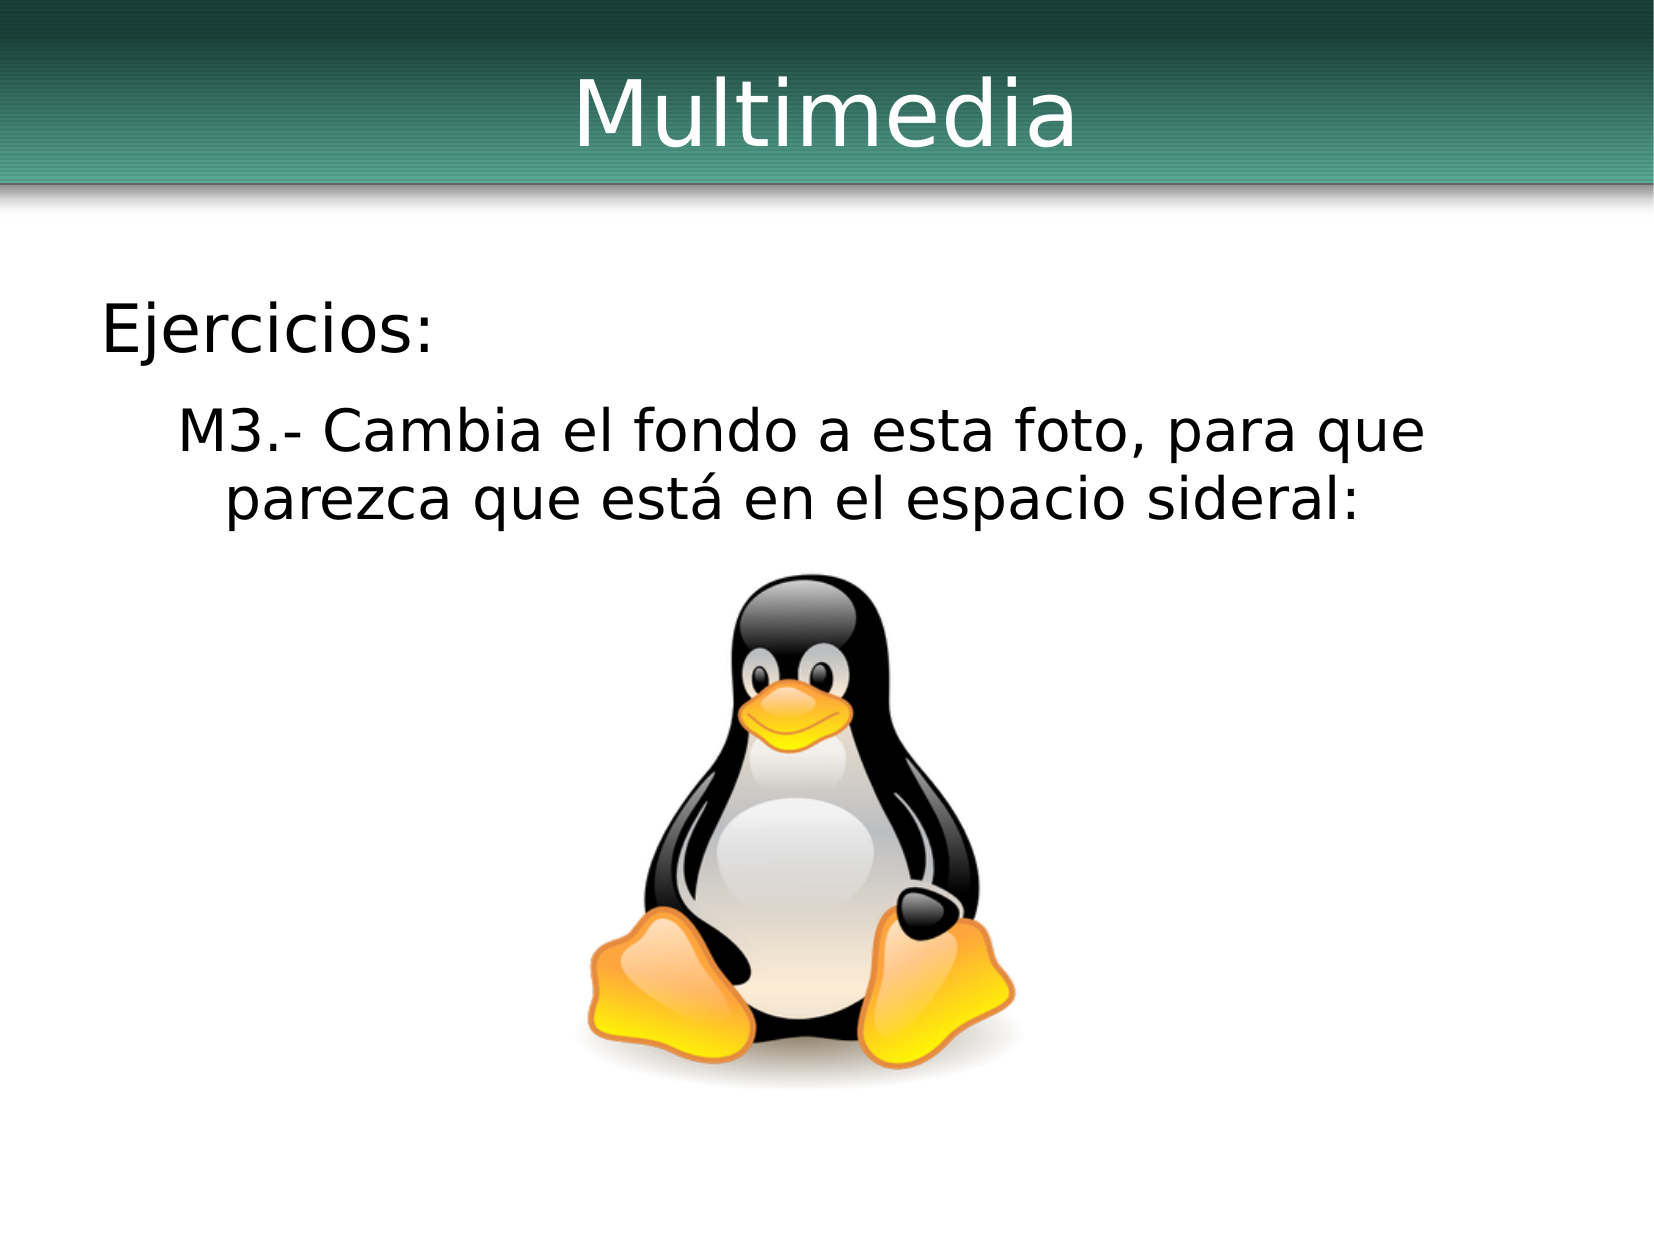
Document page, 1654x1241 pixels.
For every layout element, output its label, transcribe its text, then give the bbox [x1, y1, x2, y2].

picture [572, 565, 1029, 1099]
title Multimedia [82, 11, 1571, 219]
list Ejercicios: M3.- Cambia el fondo a esta foto, para que parezca que está en el espacio sideral: [82, 290, 1571, 1094]
picture [0, 0, 1654, 225]
